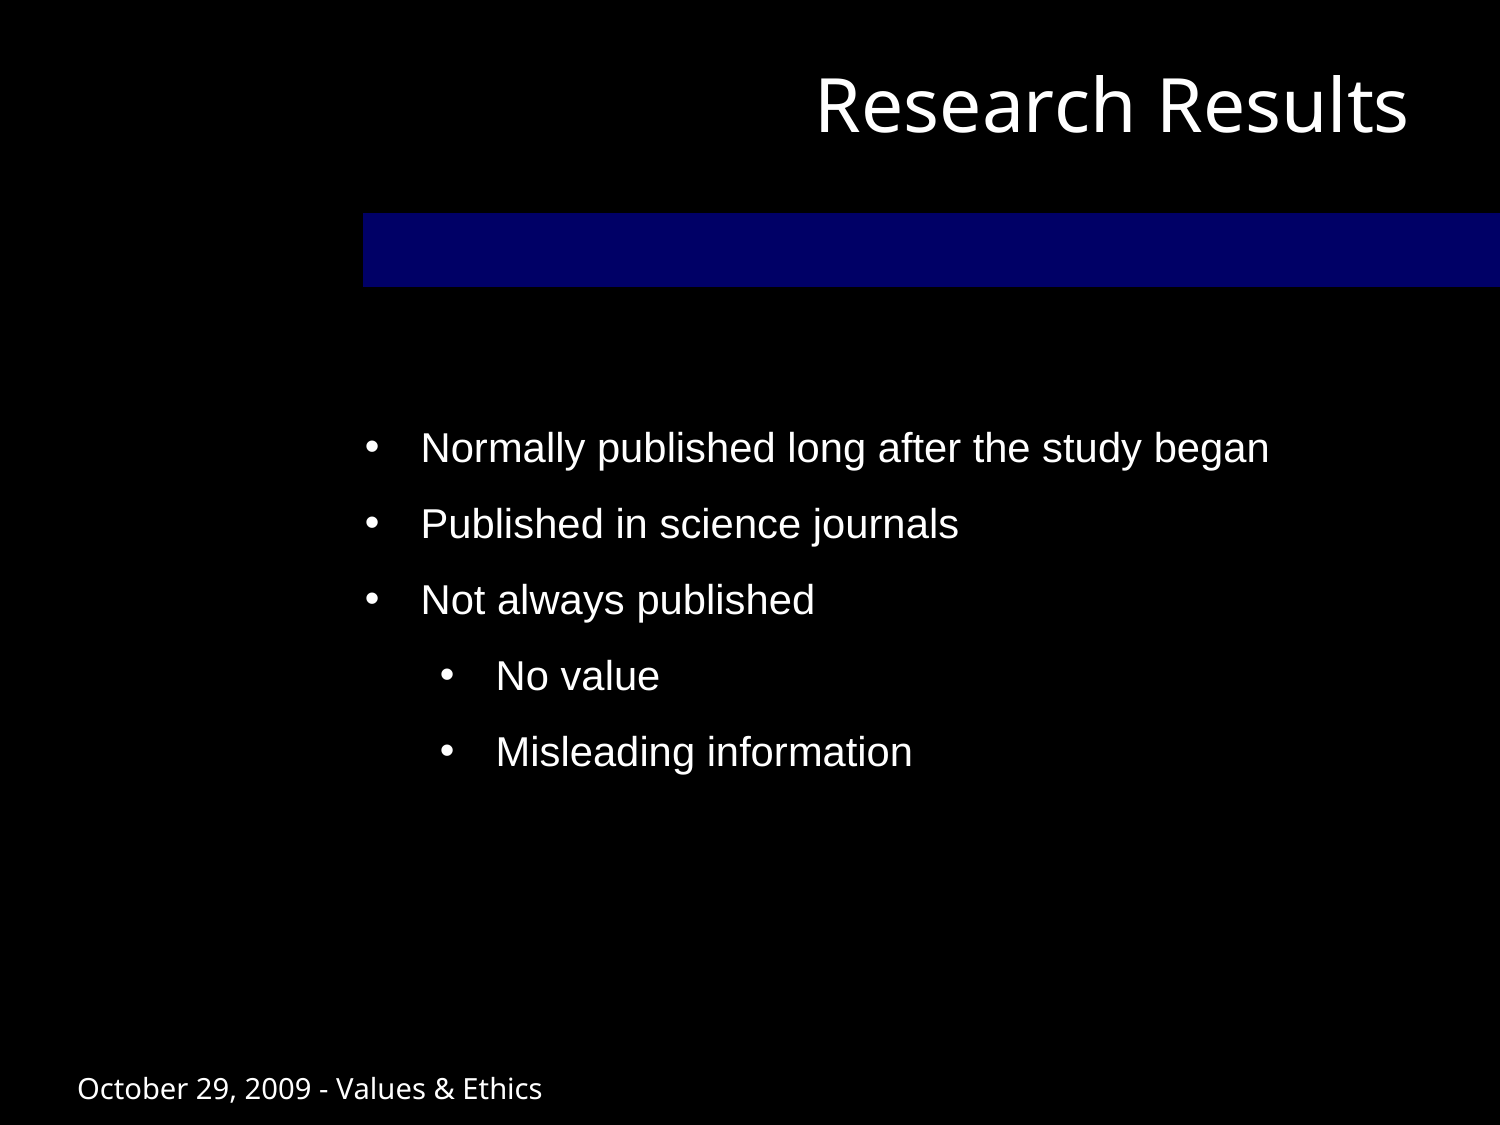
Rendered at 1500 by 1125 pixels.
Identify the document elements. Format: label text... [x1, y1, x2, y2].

text_box October 29, 2009 - Values & Ethics [62, 1062, 638, 1113]
text_box [362, 212, 1500, 288]
text_box Normally published long after the study began Published in science journals Not always published No value Misleading information [349, 337, 1426, 783]
text_box Research Results [349, 49, 1426, 156]
